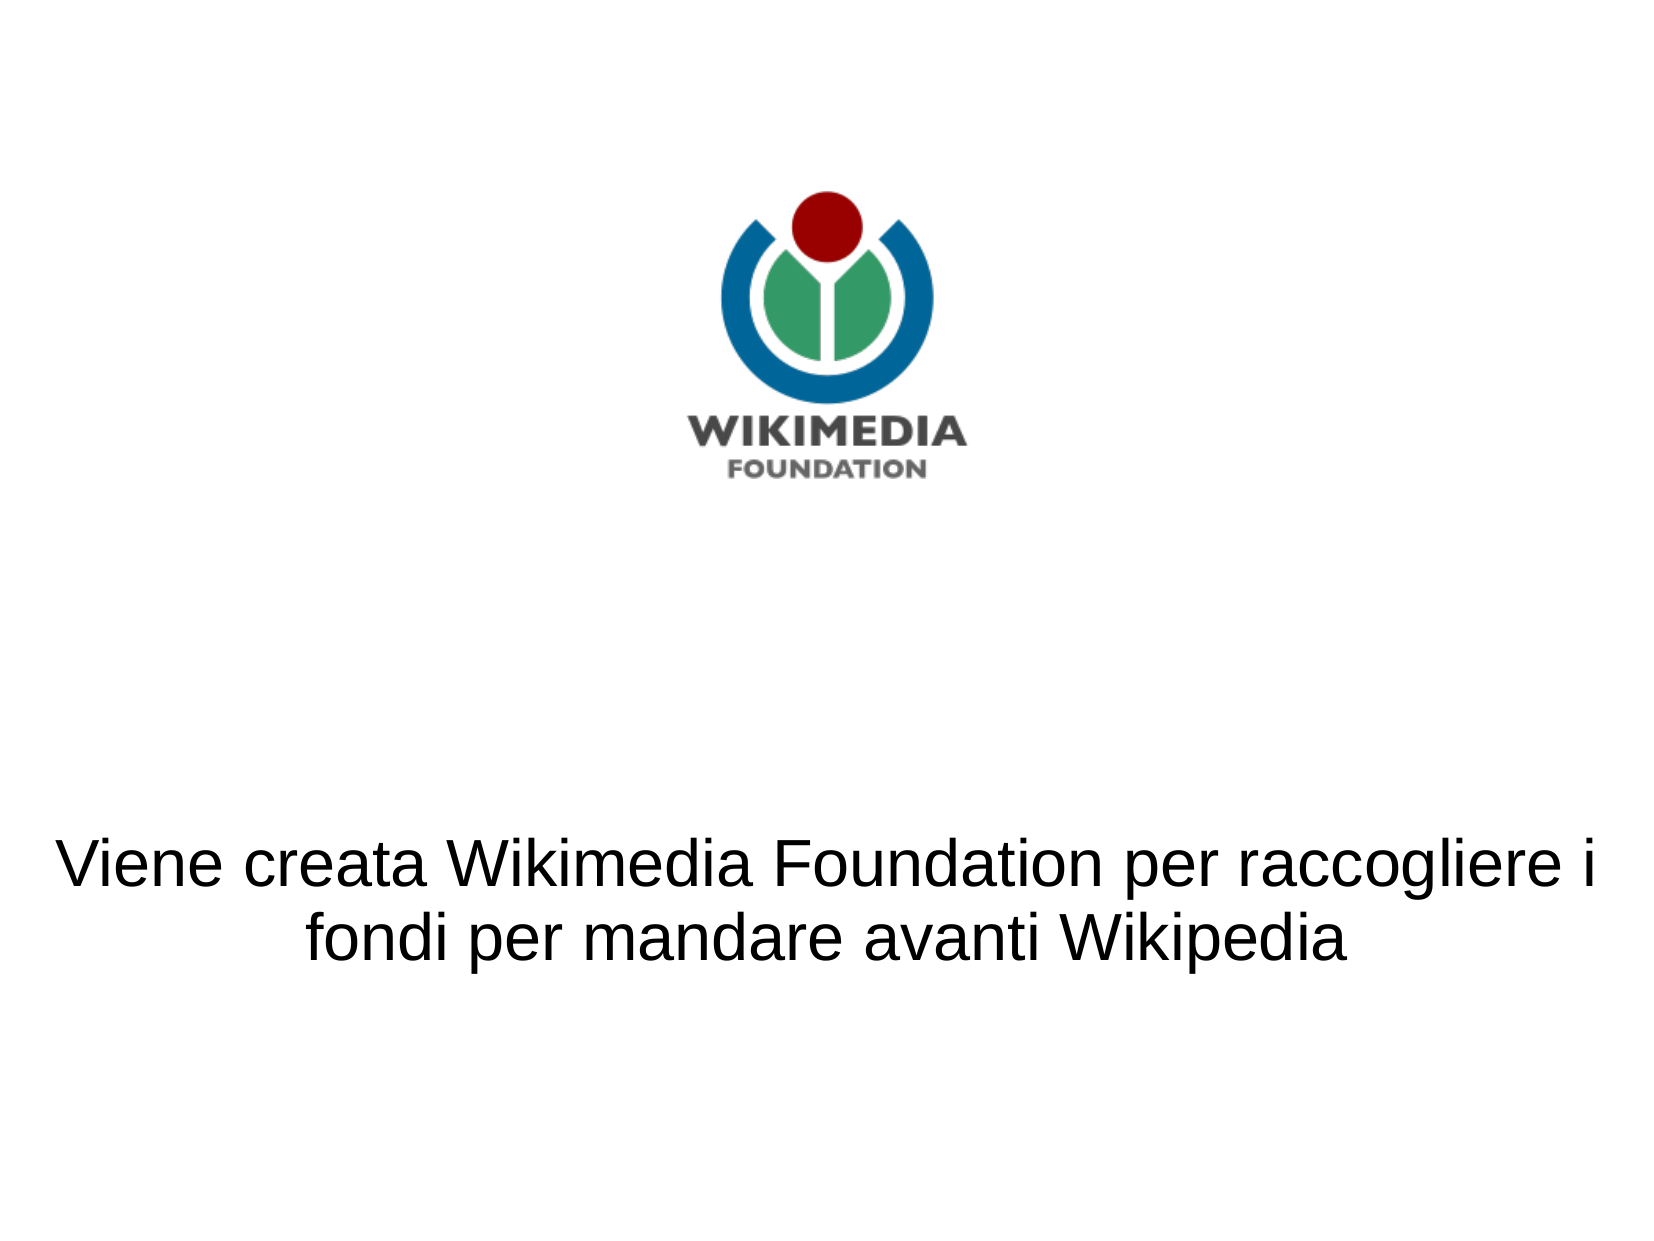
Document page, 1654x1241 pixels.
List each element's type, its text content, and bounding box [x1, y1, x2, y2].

picture [670, 179, 984, 493]
text_box Viene creata Wikimedia Foundation per raccogliere i fondi per mandare avanti Wikipedia [37, 825, 1616, 991]
